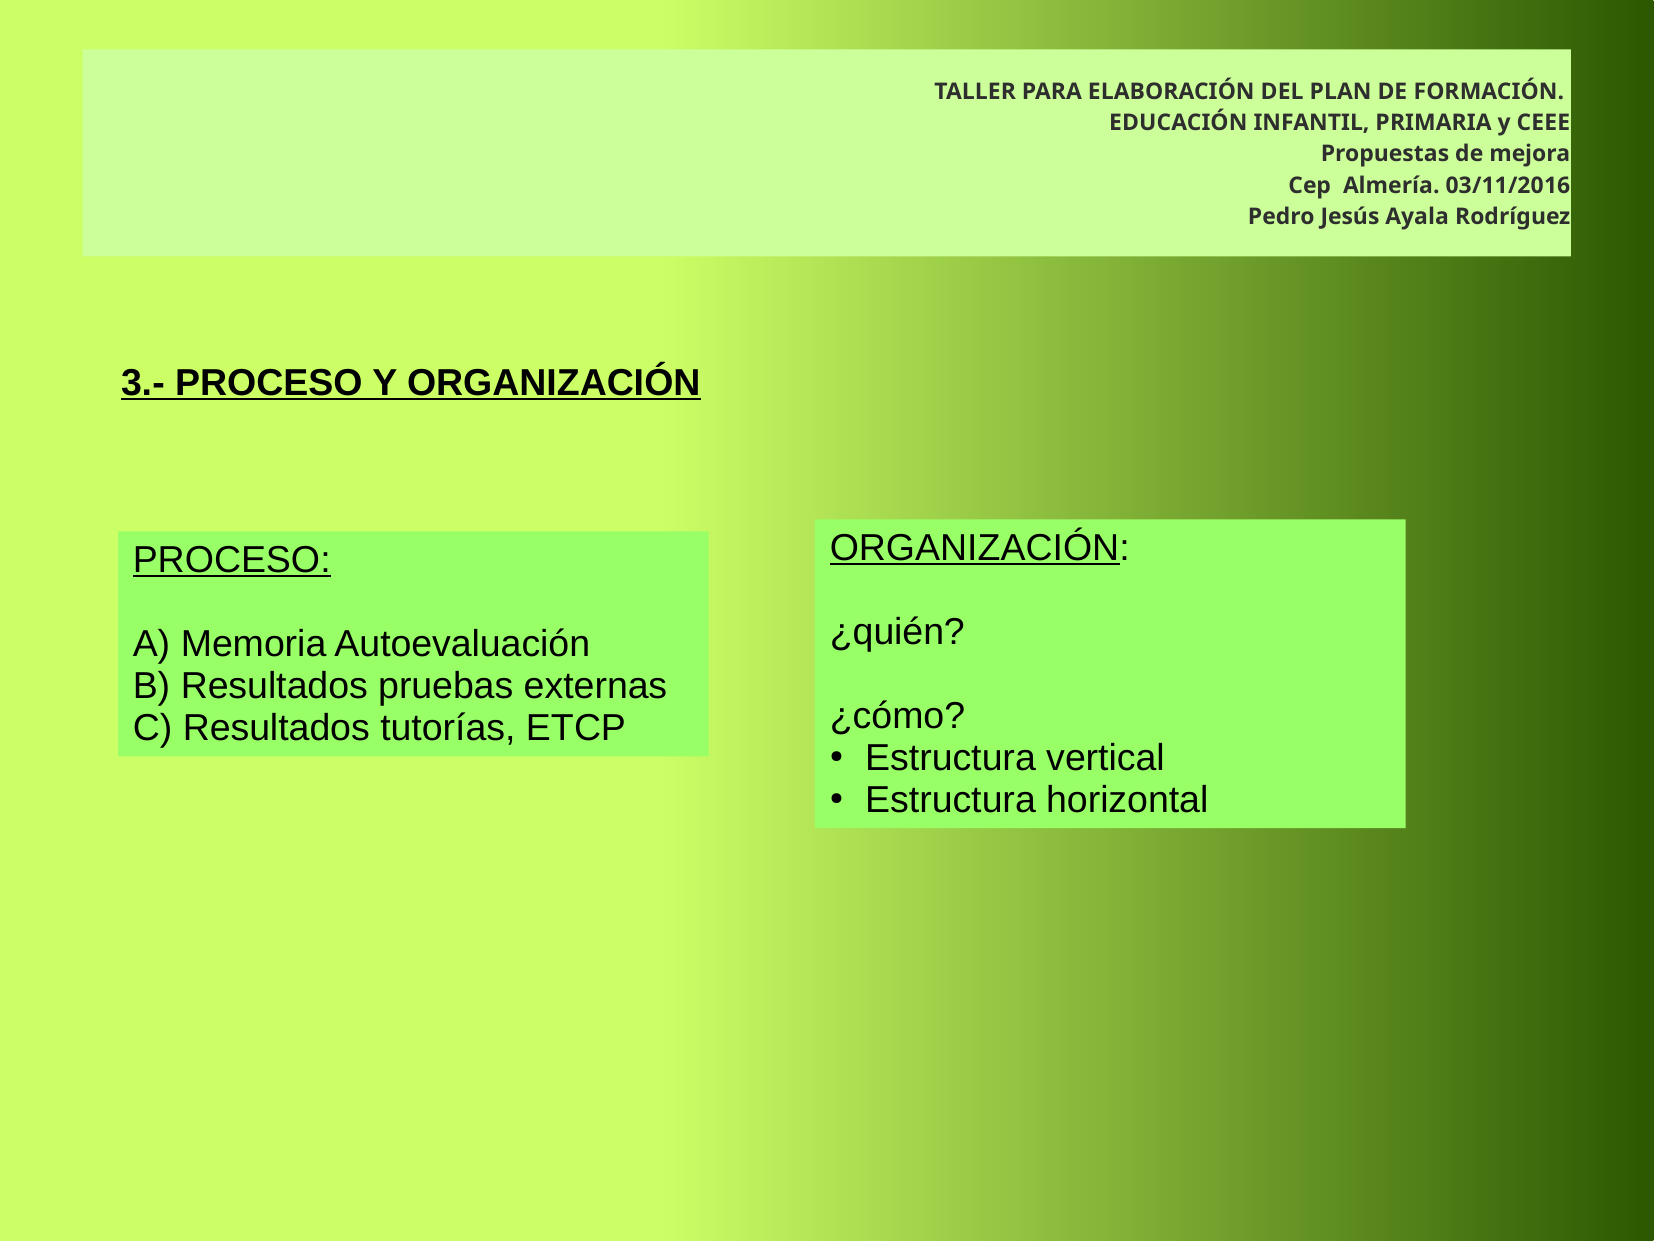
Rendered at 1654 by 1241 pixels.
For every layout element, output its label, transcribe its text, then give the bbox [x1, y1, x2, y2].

text_box 3.- PROCESO Y ORGANIZACIÓN [106, 354, 1111, 412]
text_box PROCESO: A) Memoria Autoevaluación B) Resultados pruebas externas C) Resultados tutorías, ETCP [118, 531, 709, 757]
title TALLER PARA ELABORACIÓN DEL PLAN DE FORMACIÓN. EDUCACIÓN INFANTIL, PRIMARIA y CEEE Propuestas de mejora Cep Almería. 03/11/2016 Pedro Jesús Ayala Rodríguez [82, 49, 1571, 257]
text_box ORGANIZACIÓN: ¿quién? ¿cómo? Estructura vertical Estructura horizontal [814, 519, 1406, 829]
